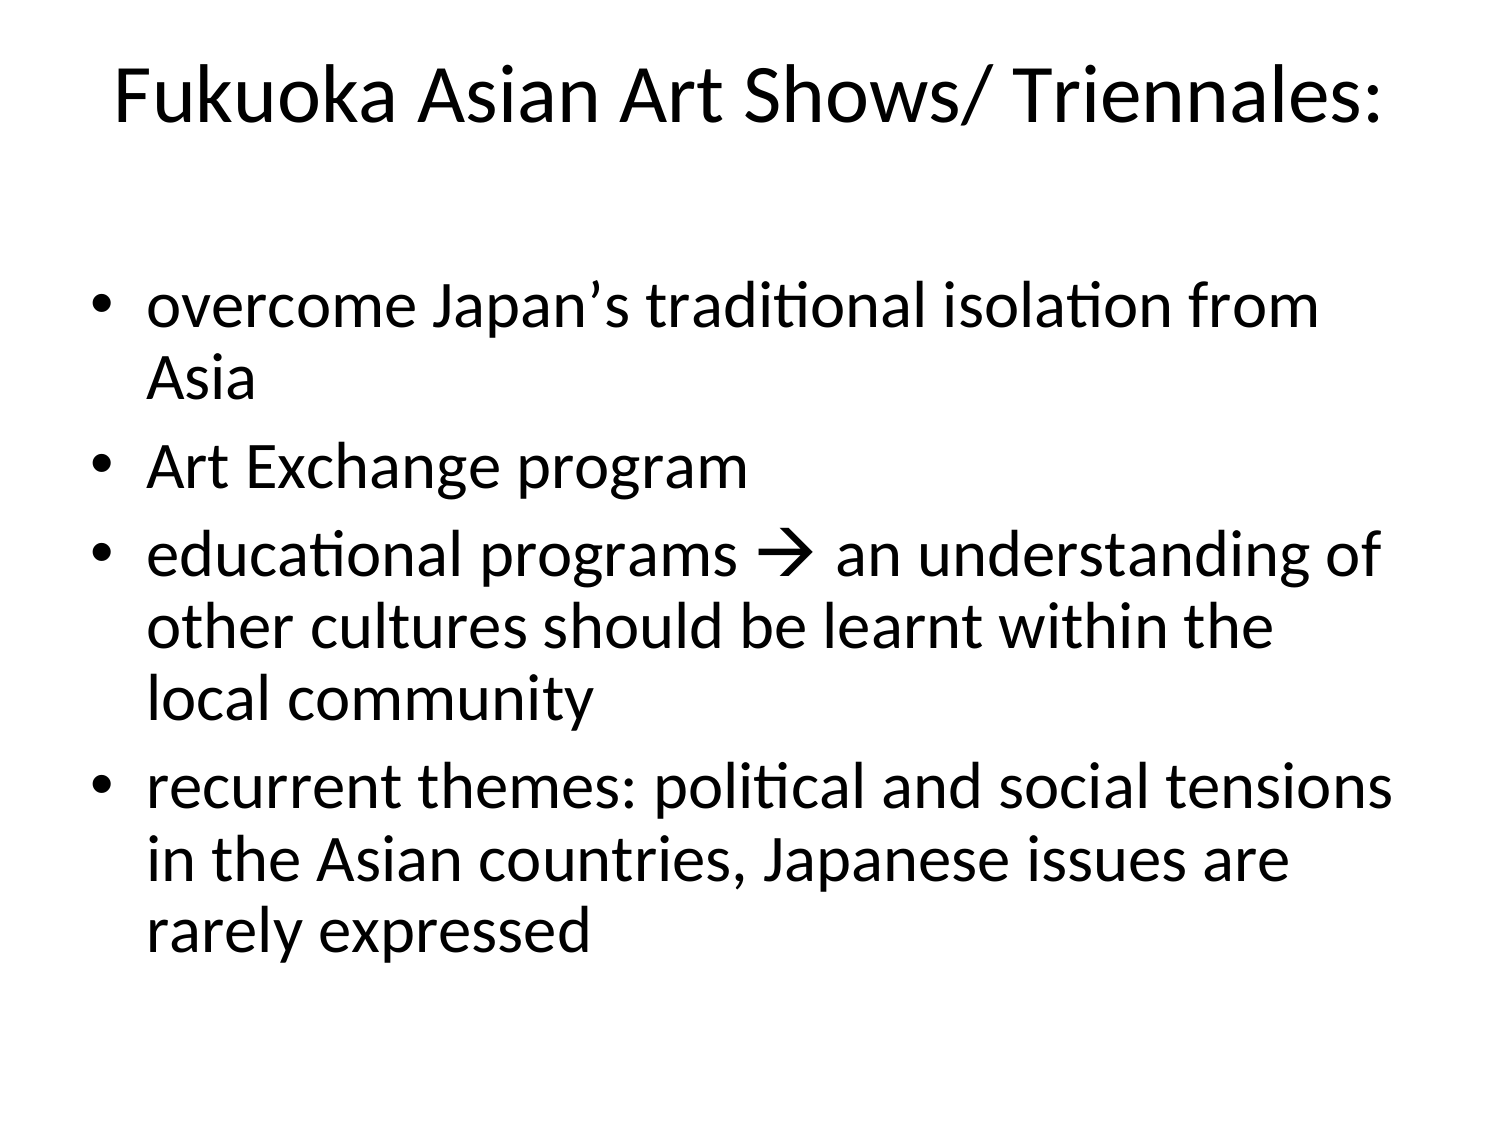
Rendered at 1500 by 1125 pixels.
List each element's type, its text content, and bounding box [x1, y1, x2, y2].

list overcome Japan’s traditional isolation from Asia Art Exchange program educational programs  an understanding of other cultures should be learnt within the local community recurrent themes: political and social tensions in the Asian countries, Japanese issues are rarely expressed [75, 262, 1426, 1067]
title Fukuoka Asian Art Shows/ Triennales: [75, 0, 1426, 262]
